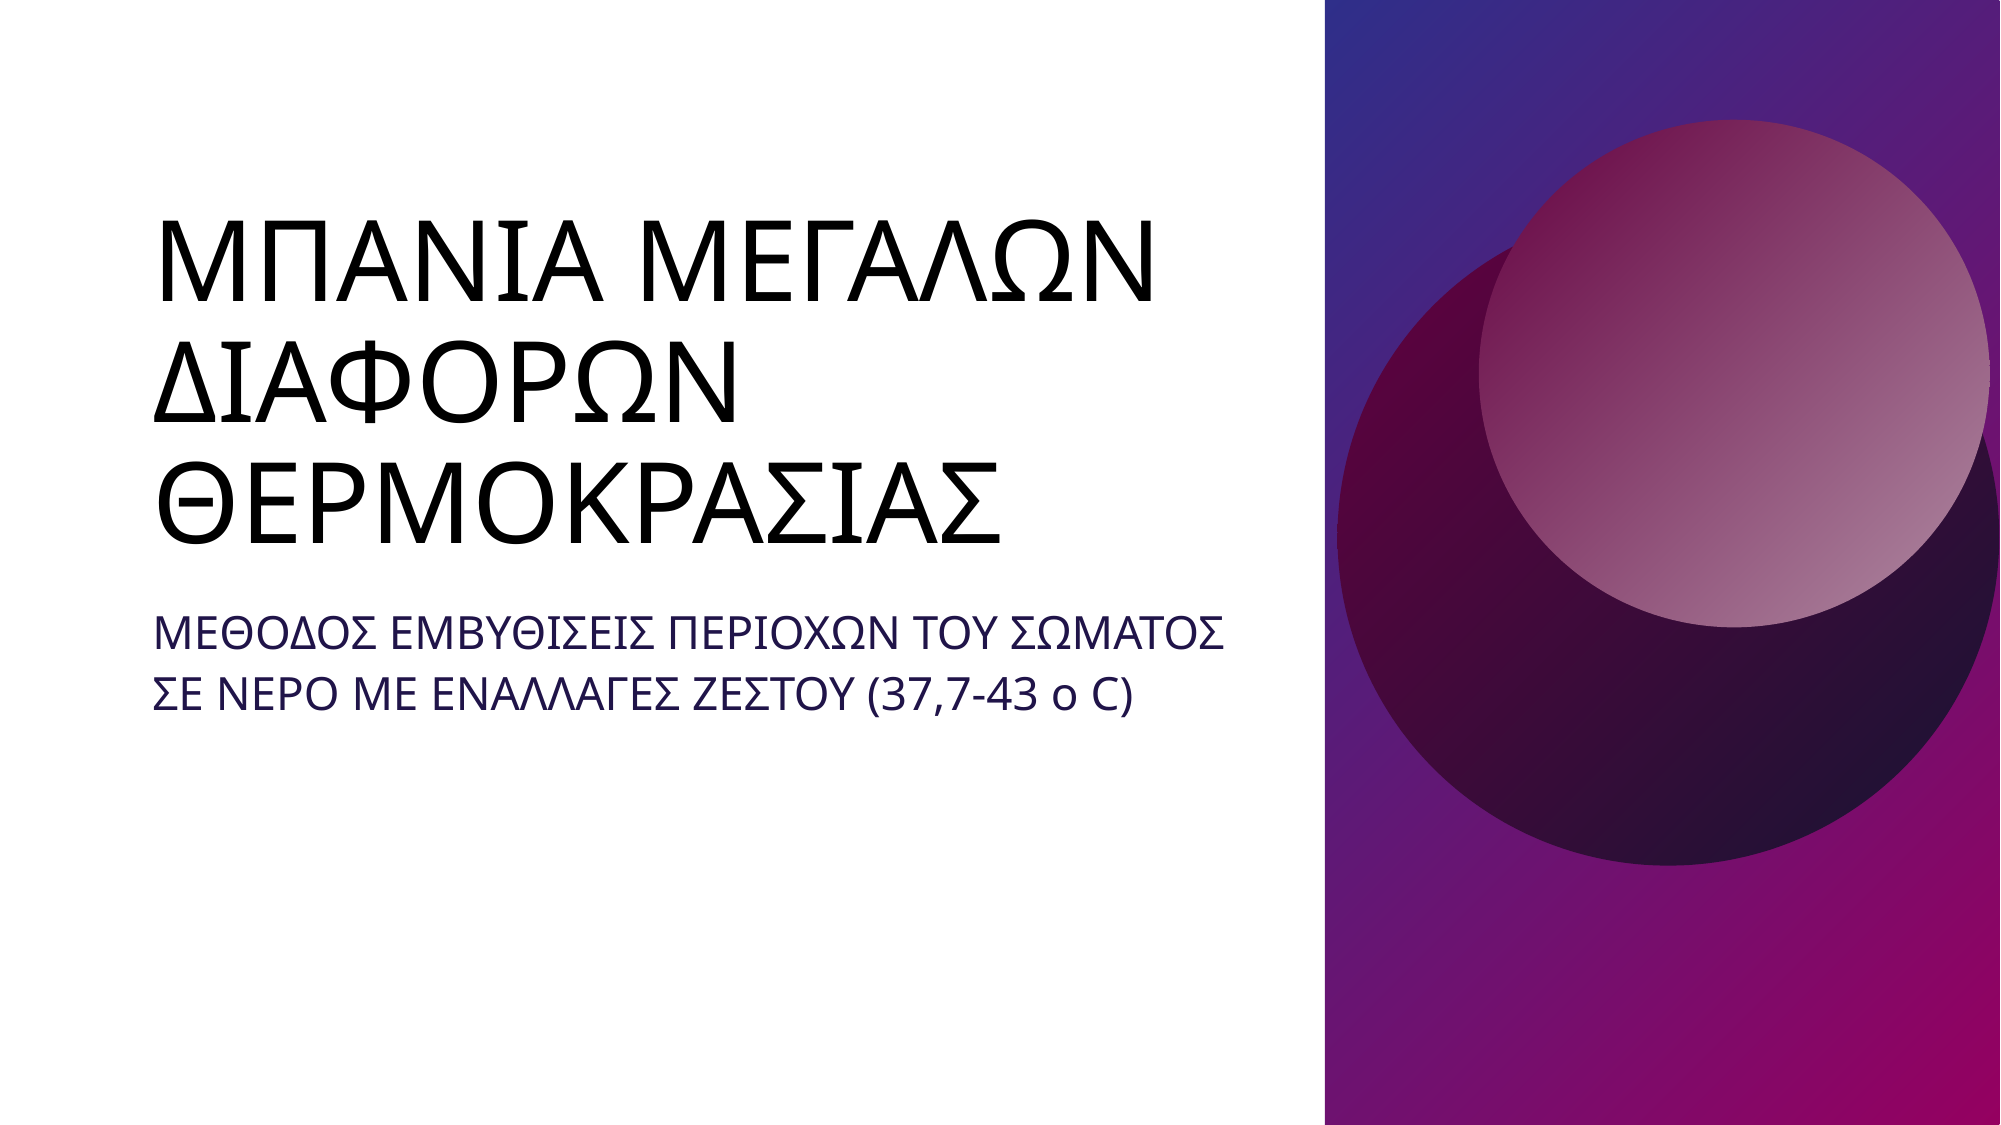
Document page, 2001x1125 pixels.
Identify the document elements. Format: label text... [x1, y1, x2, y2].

list ΜΕΘΟΔΟΣ ΕΜΒΥΘΙΣΕΙΣ ΠΕΡΙΟΧΩΝ ΤΟΥ ΣΩΜΑΤΟΣ ΣΕ ΝΕΡΟ ΜΕ ΕΝΑΛΛΑΓΕΣ ΖΕΣΤΟΥ (37,7-43 ο C) [137, 590, 1263, 863]
title ΜΠΑΝΙΑ ΜΕΓΑΛΩΝ ΔΙΑΦΟΡΩΝ ΘΕΡΜΟΚΡΑΣΙΑΣ [137, 184, 1263, 576]
text_box [0, 0, 2000, 1125]
